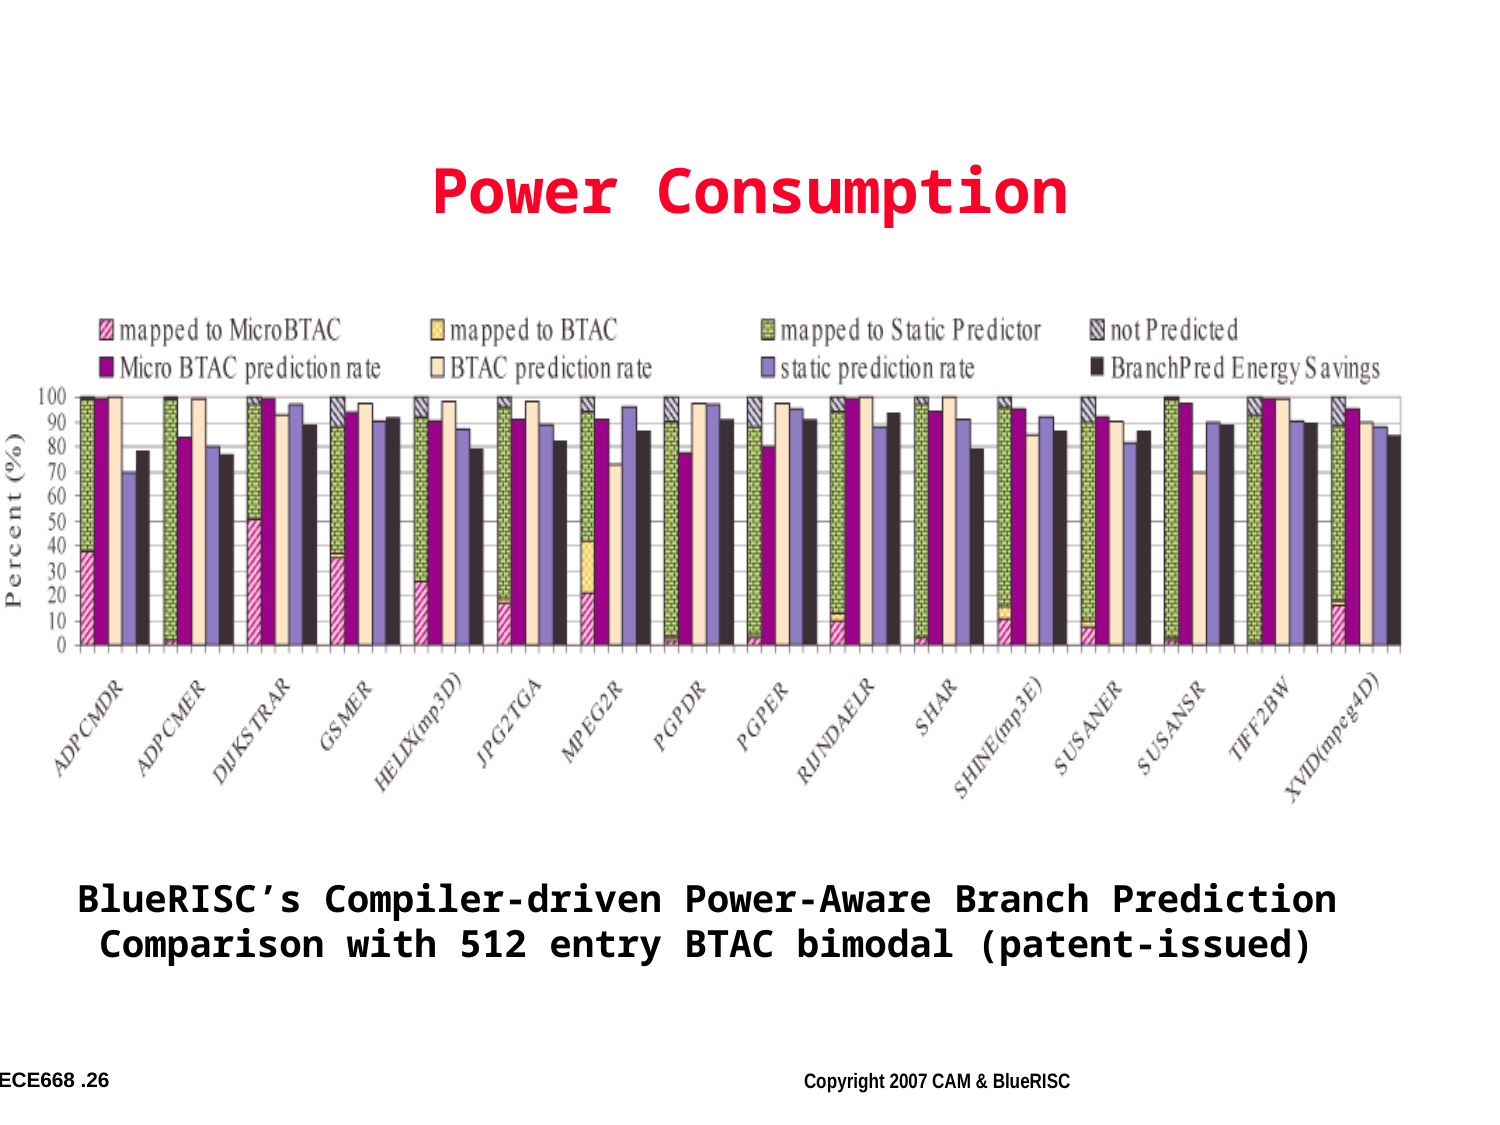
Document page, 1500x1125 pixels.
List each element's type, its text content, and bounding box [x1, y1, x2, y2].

text_box BlueRISC’s Compiler-driven Power-Aware Branch Prediction Comparison with 512 entry BTAC bimodal (patent-issued) [62, 867, 1352, 974]
text_box [0, 311, 1404, 809]
title Power Consumption [162, 99, 1338, 288]
text_box Copyright 2007 CAM & BlueRISC [374, 1060, 1500, 1101]
